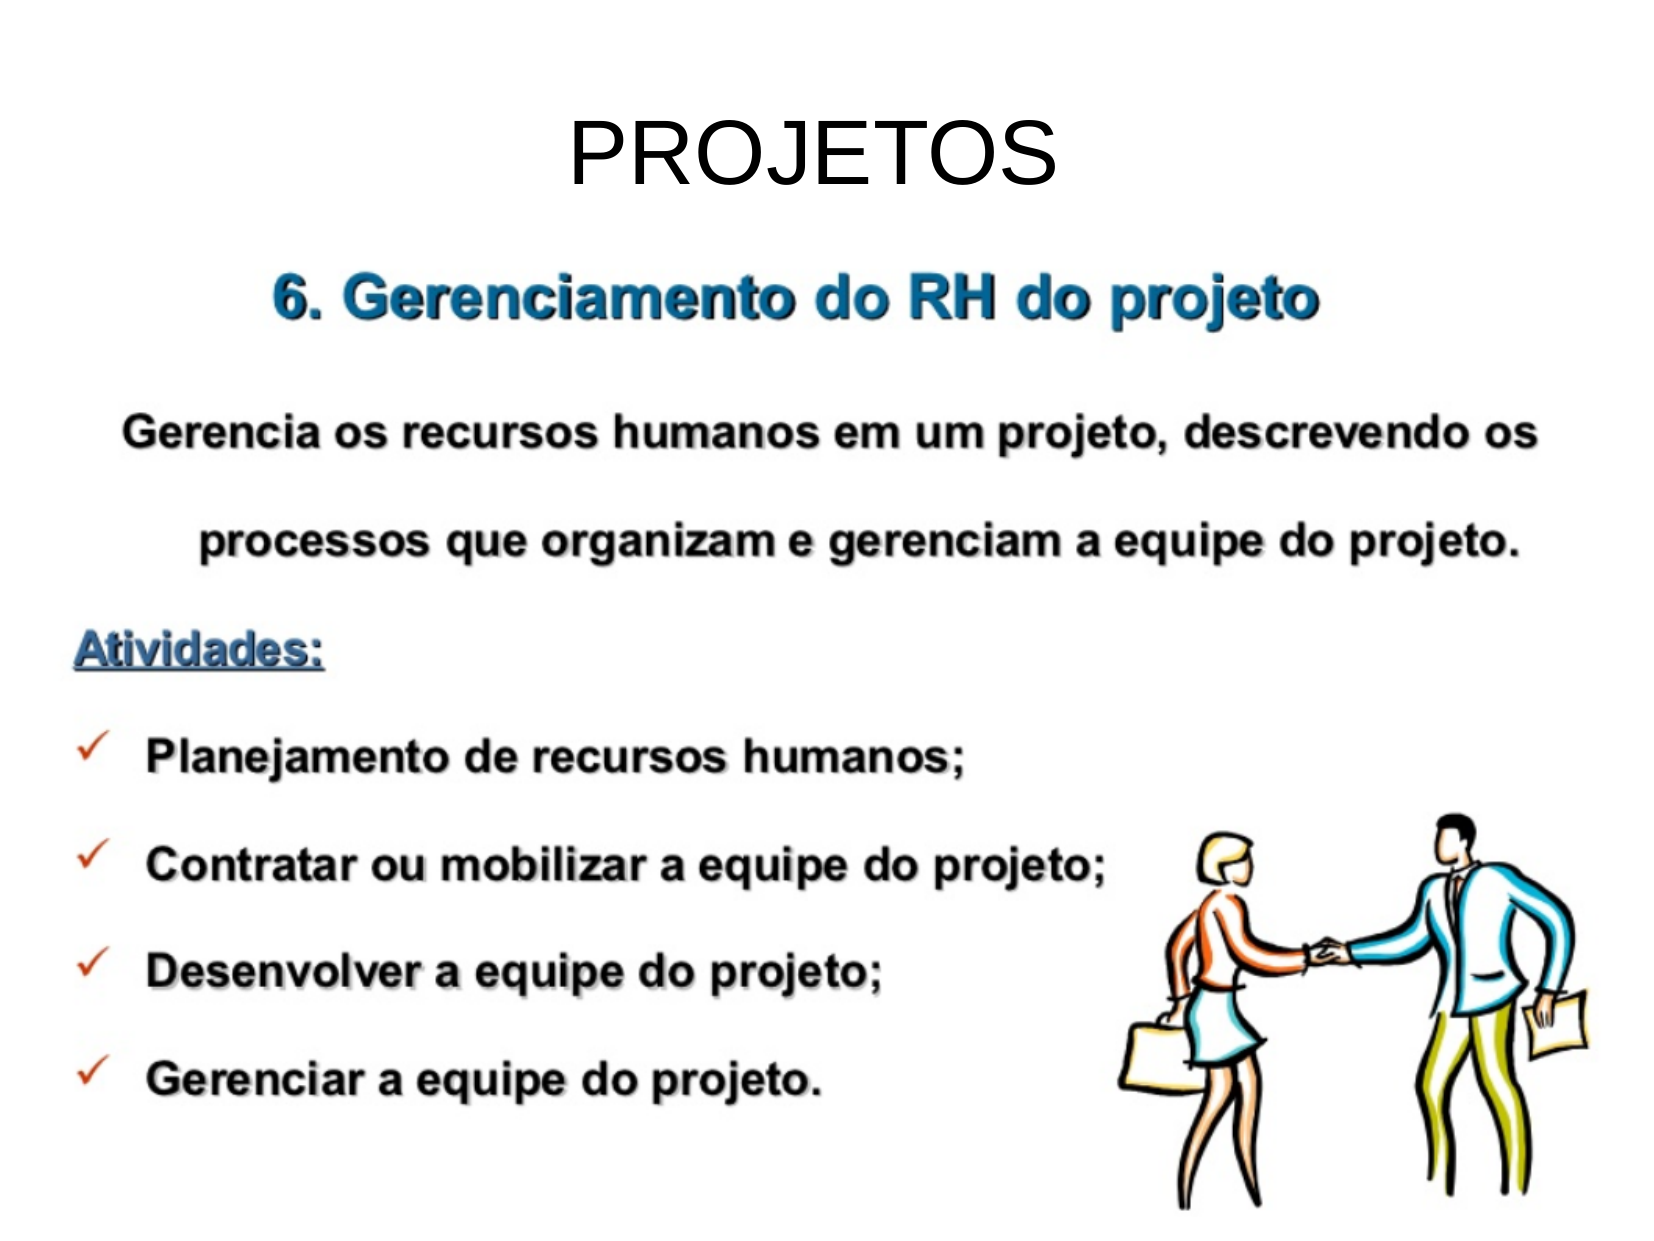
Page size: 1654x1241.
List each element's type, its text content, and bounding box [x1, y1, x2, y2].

title PROJETOS [82, 49, 1571, 211]
picture [53, 211, 1630, 1217]
